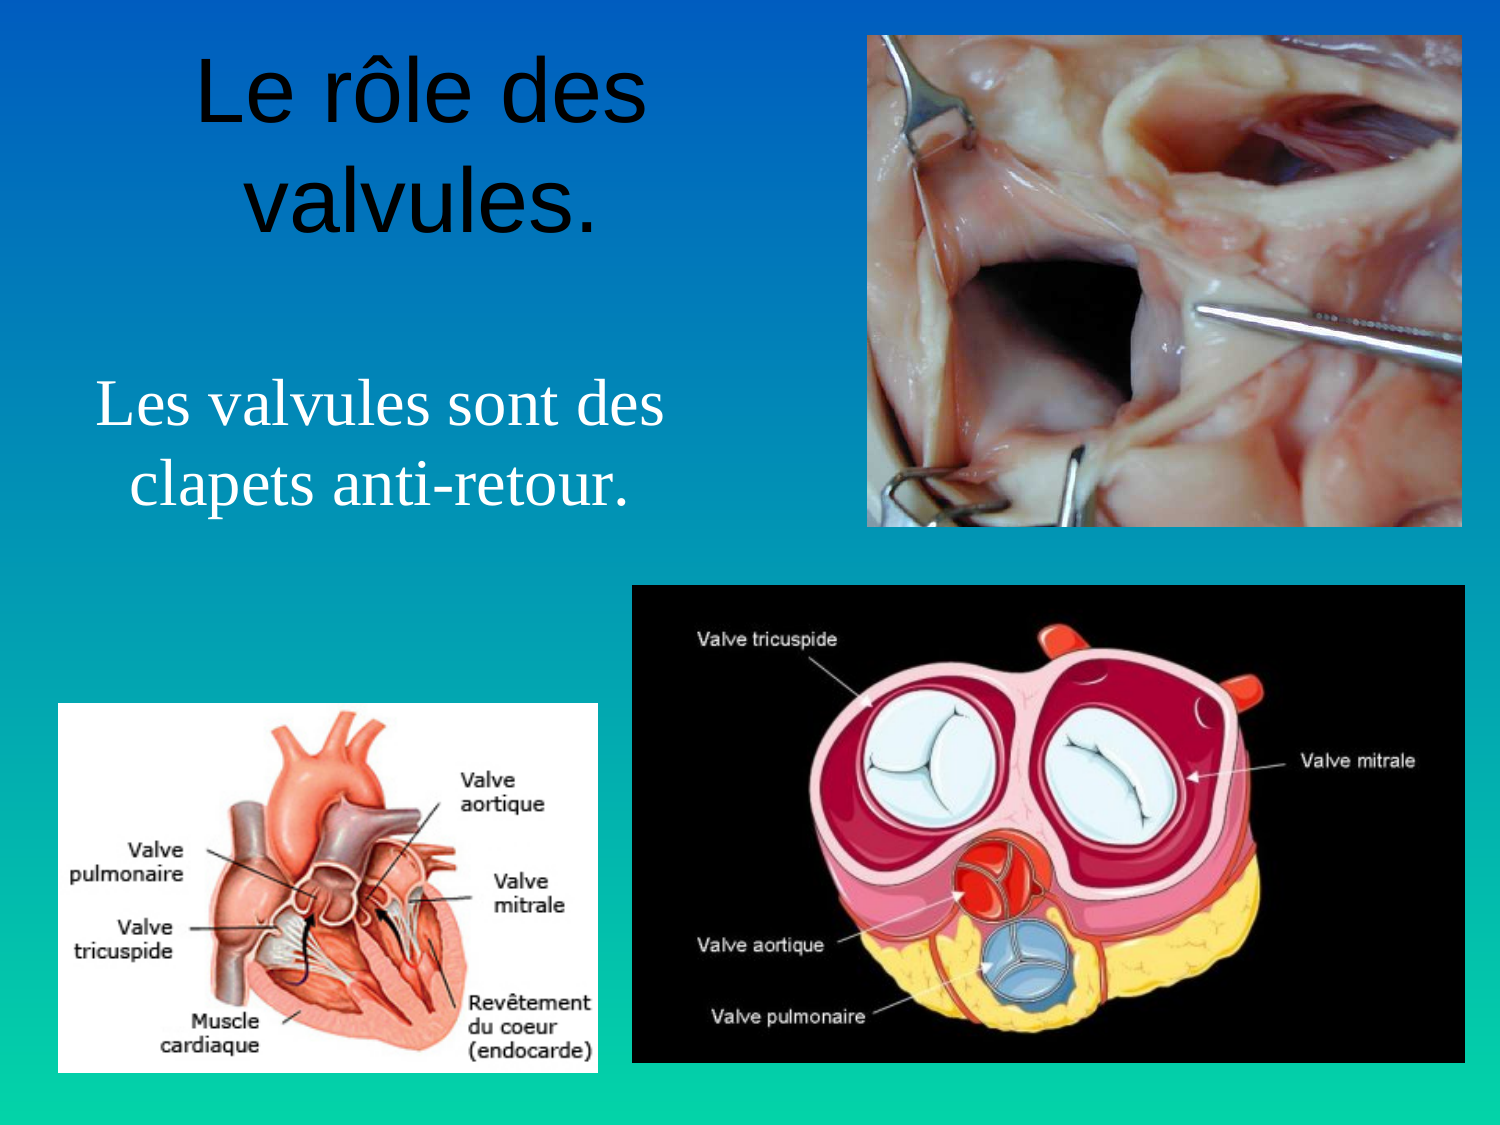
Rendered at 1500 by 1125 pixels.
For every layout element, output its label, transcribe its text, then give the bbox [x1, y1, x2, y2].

picture [632, 585, 1465, 1063]
text_box Le rôle des valvules. [93, 23, 751, 259]
picture [0, 35, 1500, 527]
picture [58, 703, 598, 1073]
text_box Les valvules sont des clapets anti-retour. [46, 351, 715, 527]
